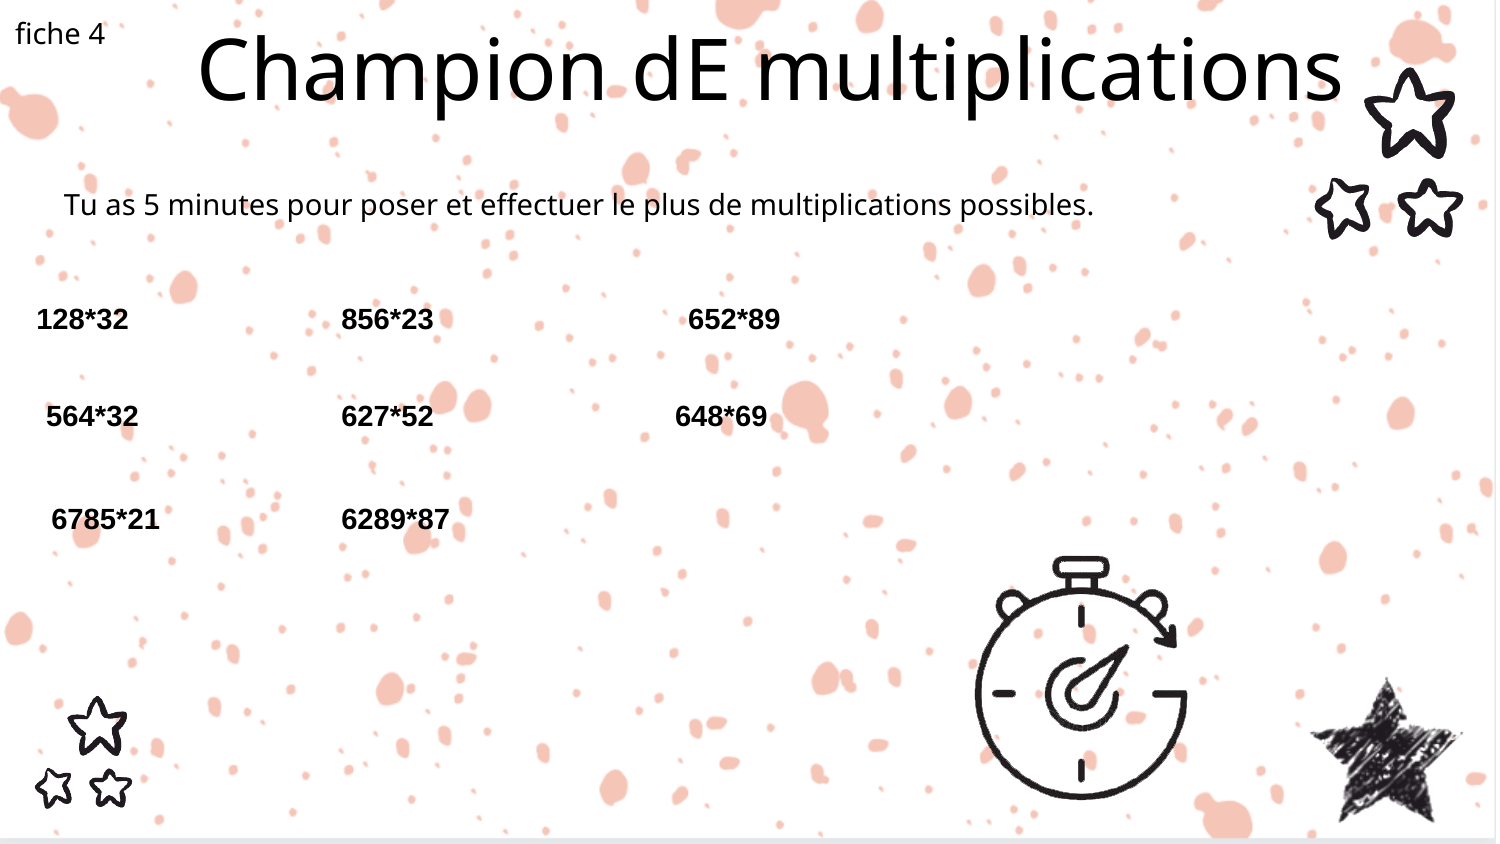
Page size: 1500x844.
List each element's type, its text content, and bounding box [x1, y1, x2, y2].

text_box 648*69 [660, 382, 912, 449]
text_box 6785*21 [36, 485, 288, 552]
text_box 6289*87 [326, 485, 578, 552]
text_box 564*32 [31, 382, 283, 449]
text_box Tu as 5 minutes pour poser et effectuer le plus de multiplications possibles. [48, 171, 1380, 273]
picture [0, 0, 1496, 844]
text_box 128*32 [21, 285, 273, 351]
text_box Champion dE multiplications [181, 0, 1417, 135]
text_box 856*23 [326, 285, 578, 351]
text_box 627*52 [326, 382, 578, 449]
text_box fiche 4 [0, 0, 181, 66]
text_box 652*89 [673, 285, 925, 351]
